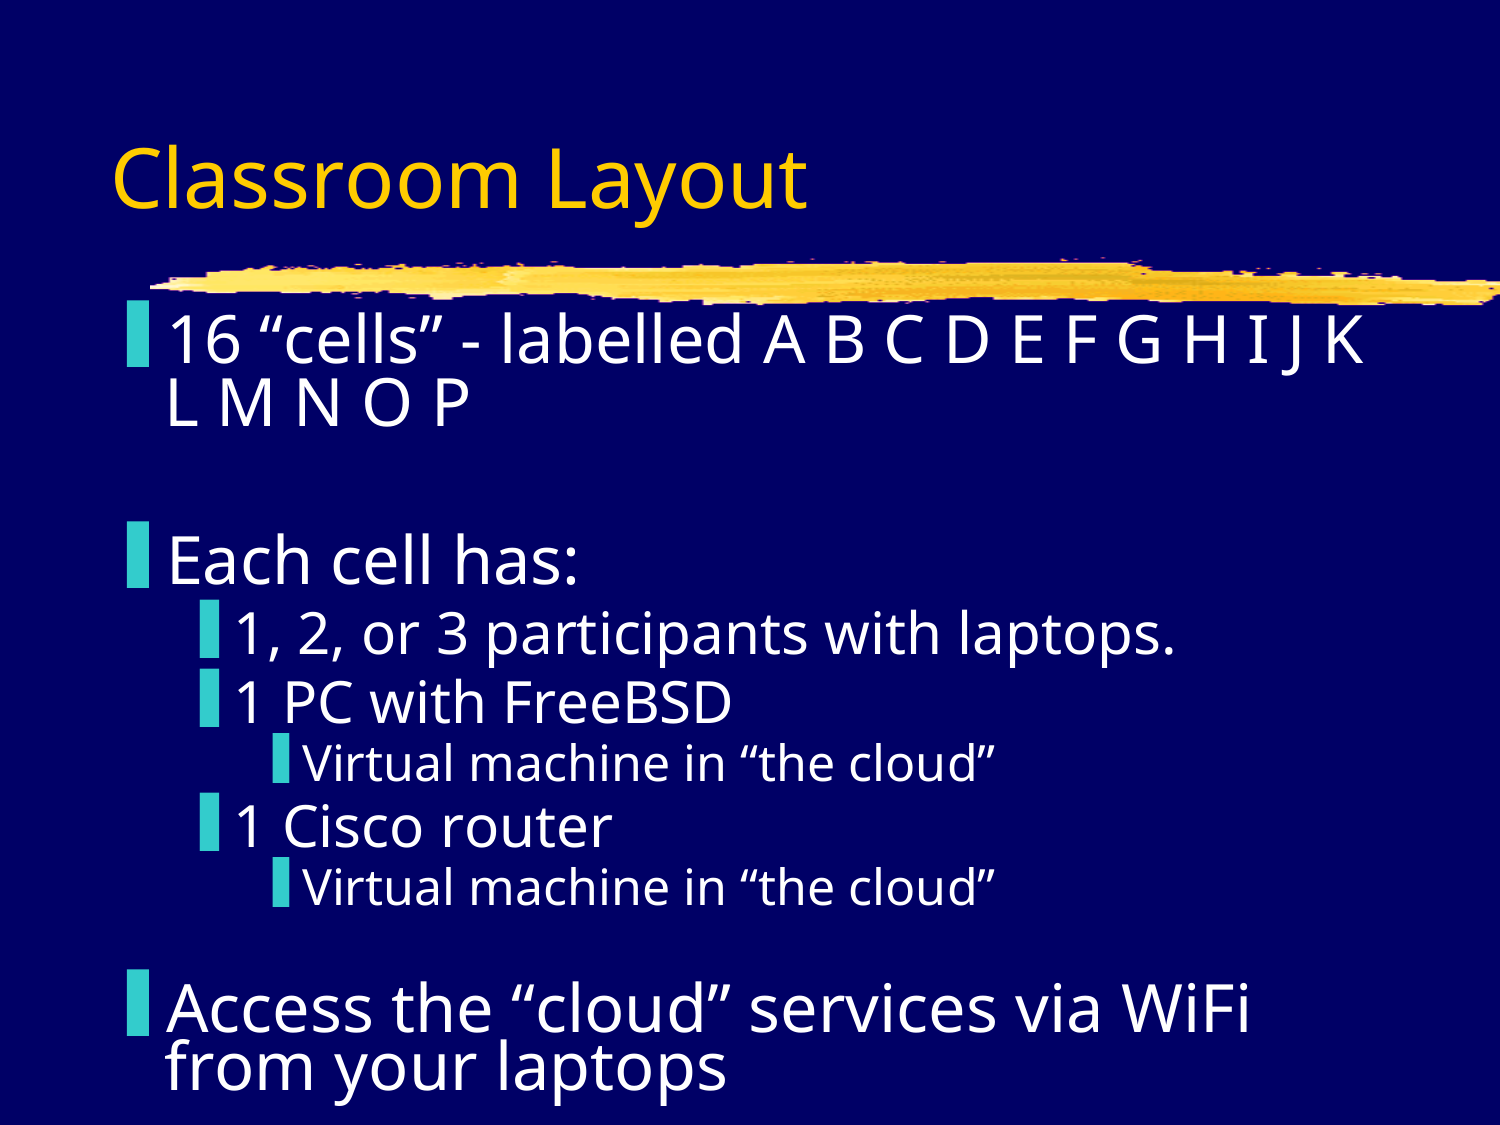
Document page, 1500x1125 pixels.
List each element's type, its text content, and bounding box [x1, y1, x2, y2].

title Classroom Layout [110, 78, 1391, 297]
list 16 “cells” - labelled A B C D E F G H I J K L M N O P Each cell has: 1, 2, or 3 participants with laptops. 1 PC with FreeBSD Virtual machine in “the cloud” 1 Cisco router Virtual machine in “the cloud” Access the “cloud” services via WiFi from your laptops [110, 312, 1391, 1118]
picture [150, 252, 1500, 316]
